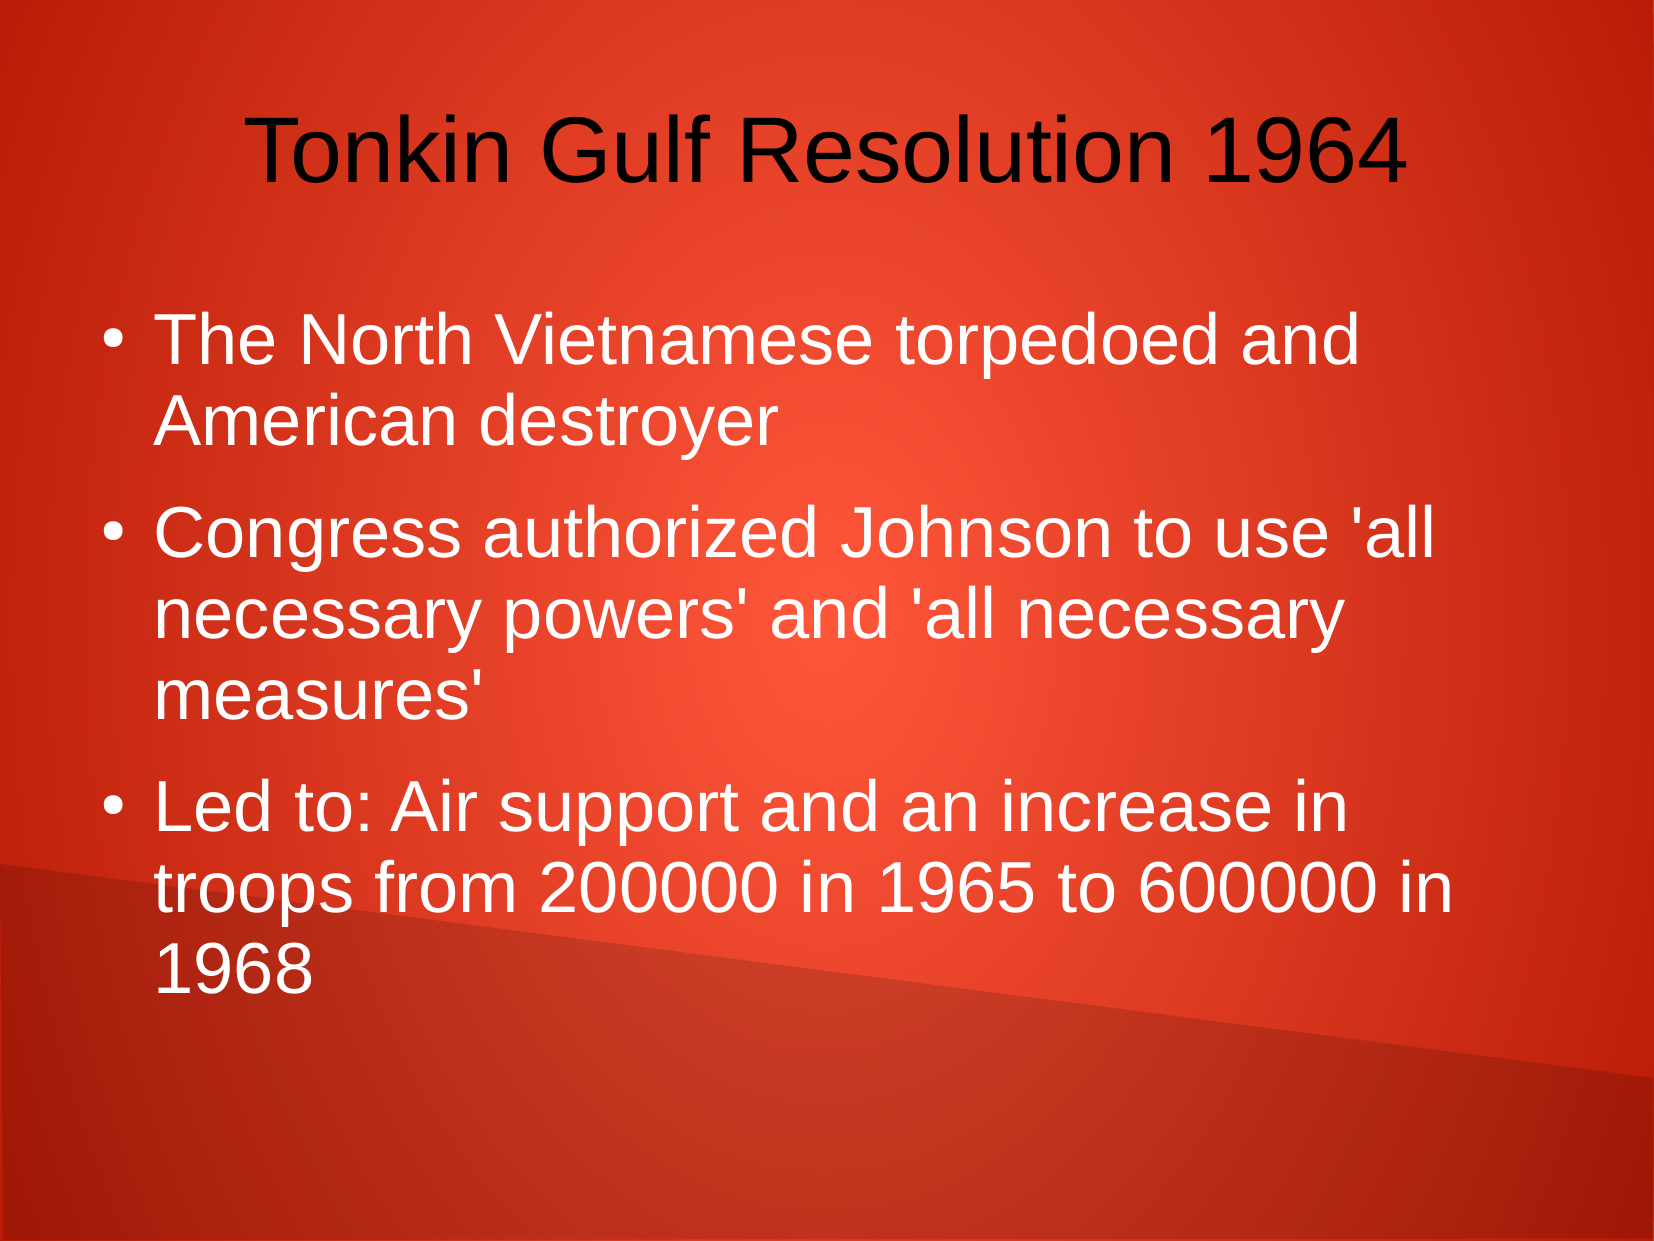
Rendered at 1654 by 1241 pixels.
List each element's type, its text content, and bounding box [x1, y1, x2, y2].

title Tonkin Gulf Resolution 1964 [82, 47, 1571, 252]
list The North Vietnamese torpedoed and American destroyer Congress authorized Johnson to use 'all necessary powers' and 'all necessary measures' Led to: Air support and an increase in troops from 200000 in 1965 to 600000 in 1968 [82, 299, 1571, 1019]
